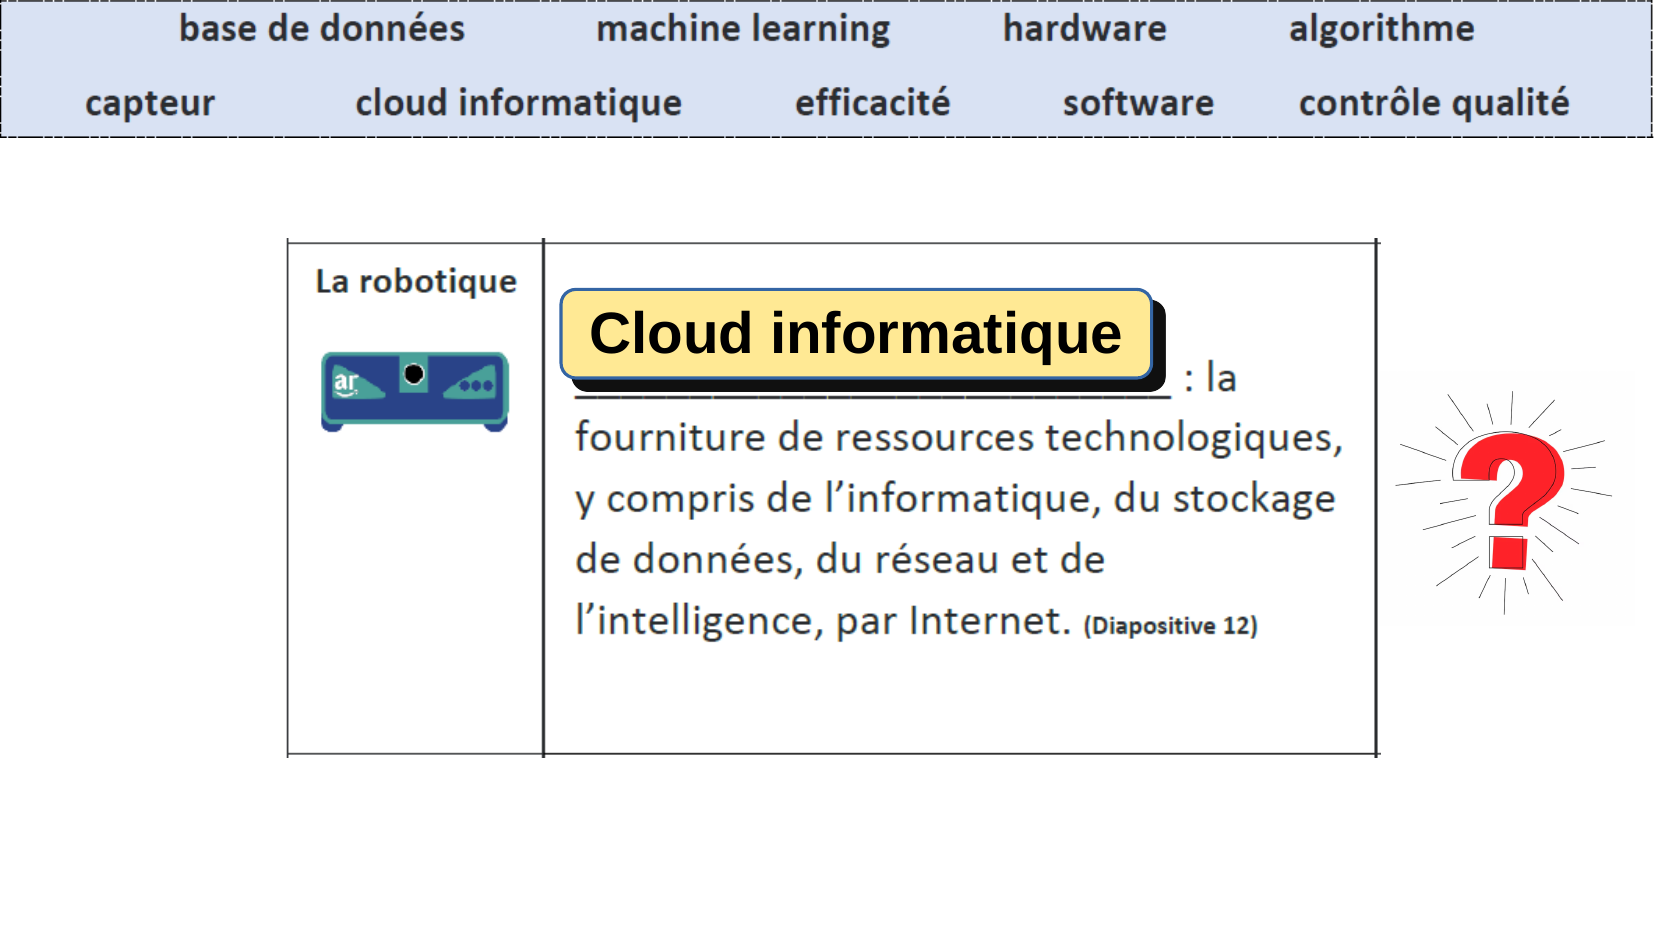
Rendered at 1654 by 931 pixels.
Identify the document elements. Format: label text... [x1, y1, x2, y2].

picture [0, 0, 1654, 139]
picture [284, 238, 1635, 758]
text_box Cloud informatique [561, 289, 1152, 379]
